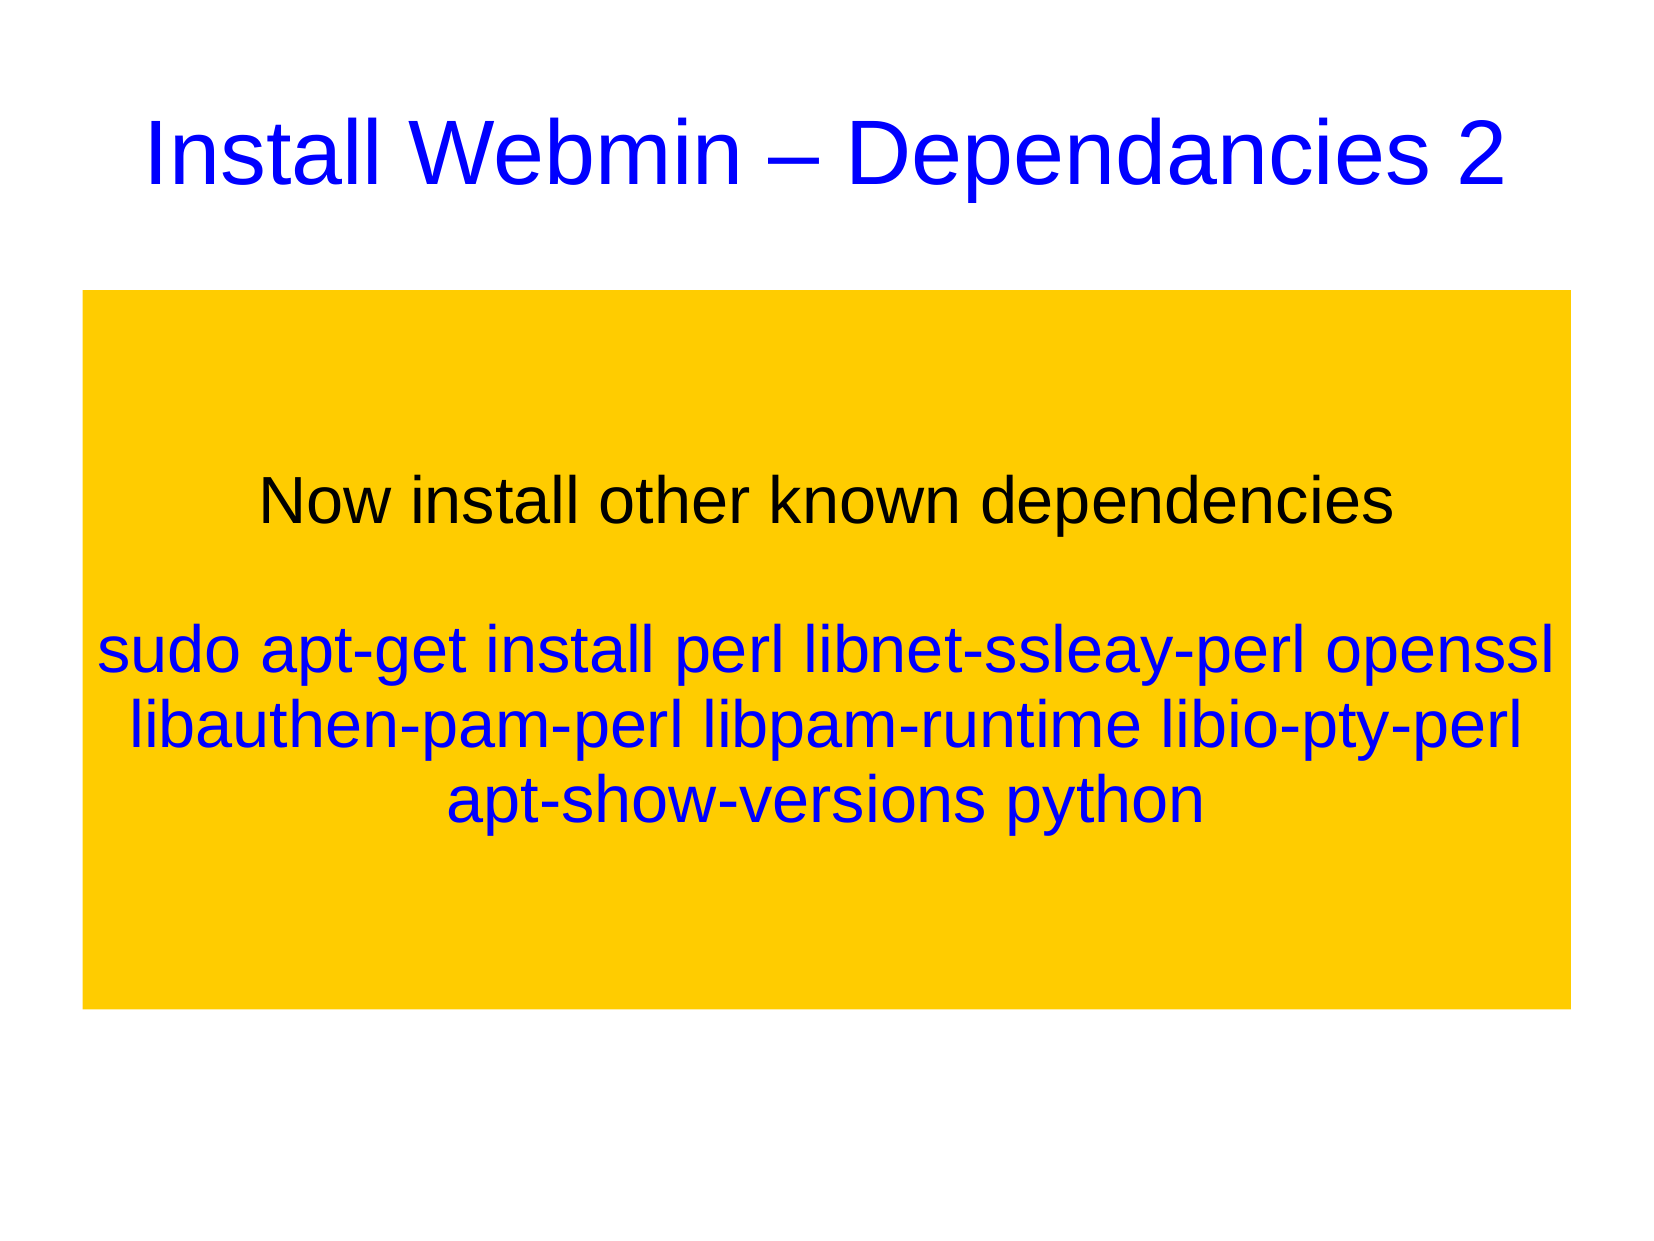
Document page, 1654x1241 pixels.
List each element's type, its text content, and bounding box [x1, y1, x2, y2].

title Install Webmin – Dependancies 2 [82, 49, 1571, 257]
subtitle Now install other known dependencies sudo apt-get install perl libnet-ssleay-perl openssl libauthen-pam-perl libpam-runtime libio-pty-perl apt-show-versions python [82, 290, 1571, 1010]
